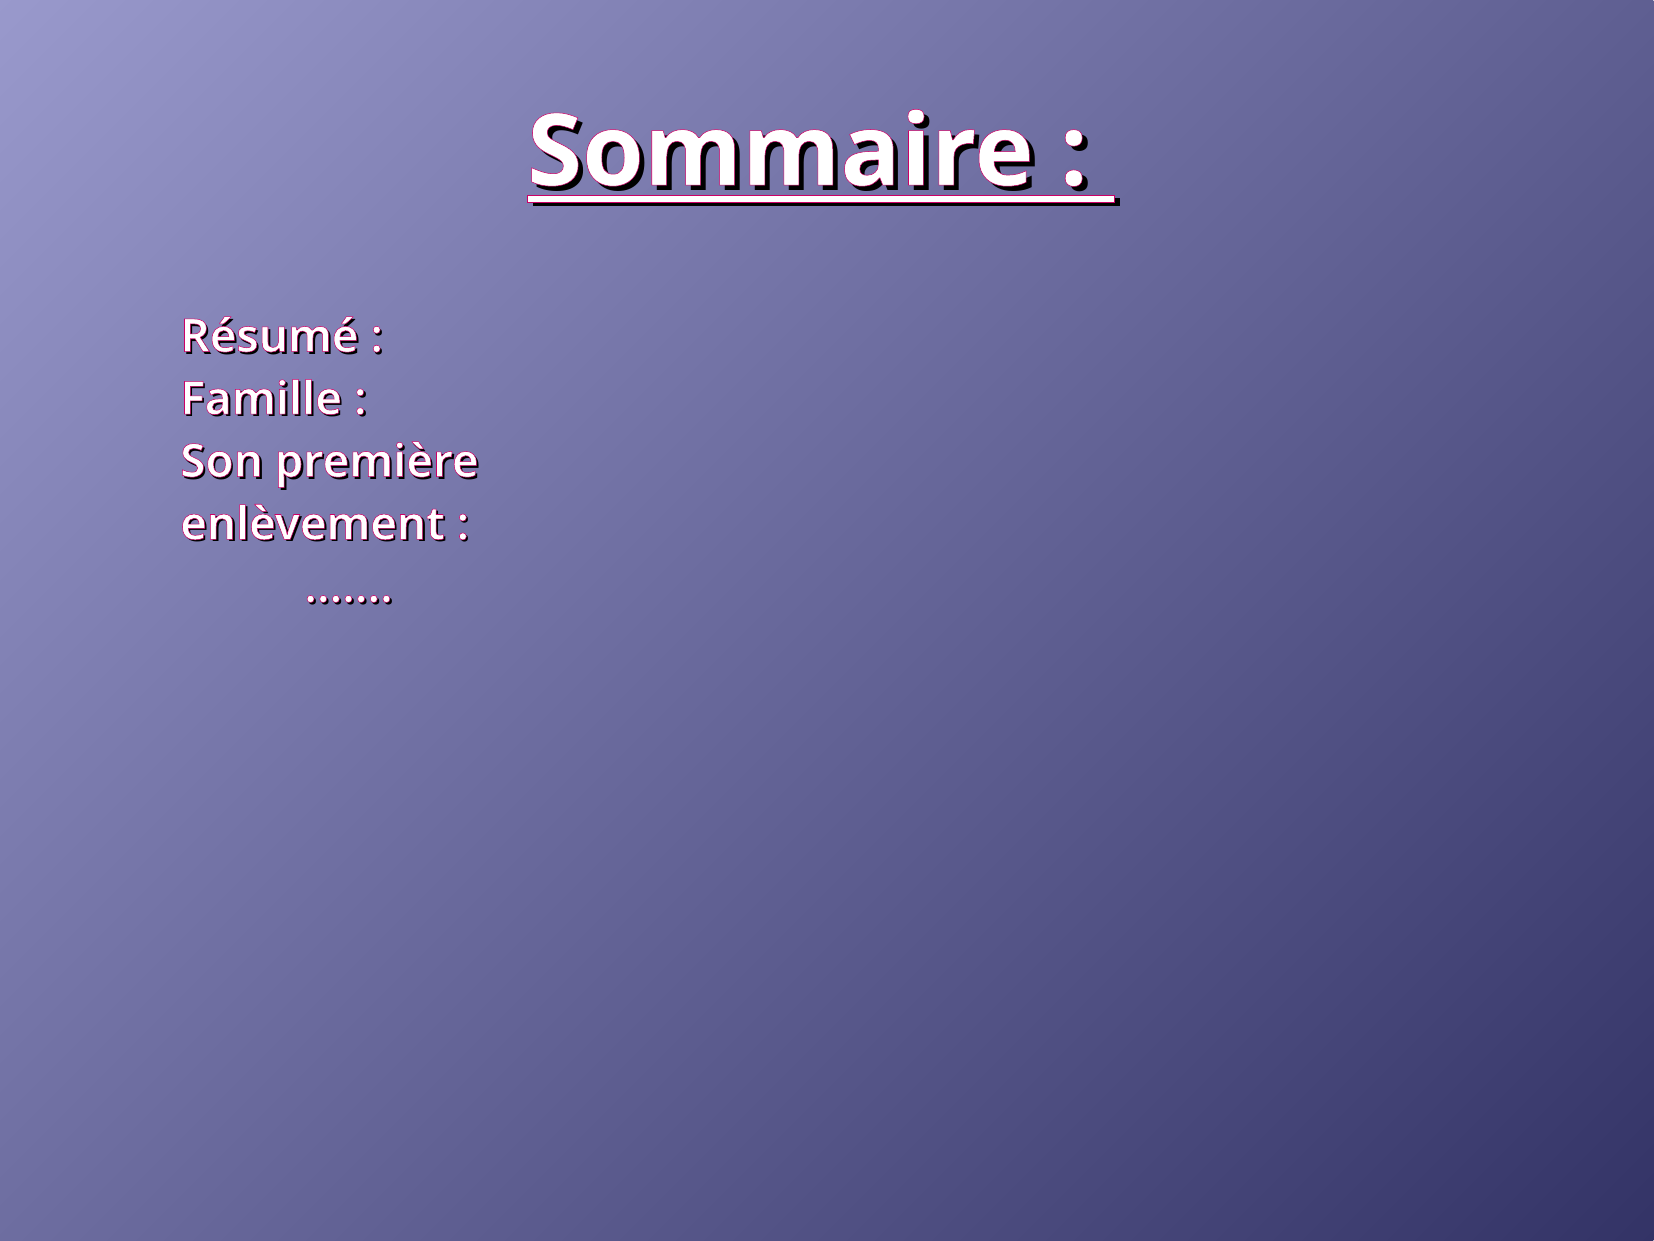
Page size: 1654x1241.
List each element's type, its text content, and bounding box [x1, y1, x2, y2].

text_box Résumé : Famille : Son première enlèvement : ……. [165, 295, 532, 836]
text_box Sommaire : [271, 70, 1371, 219]
